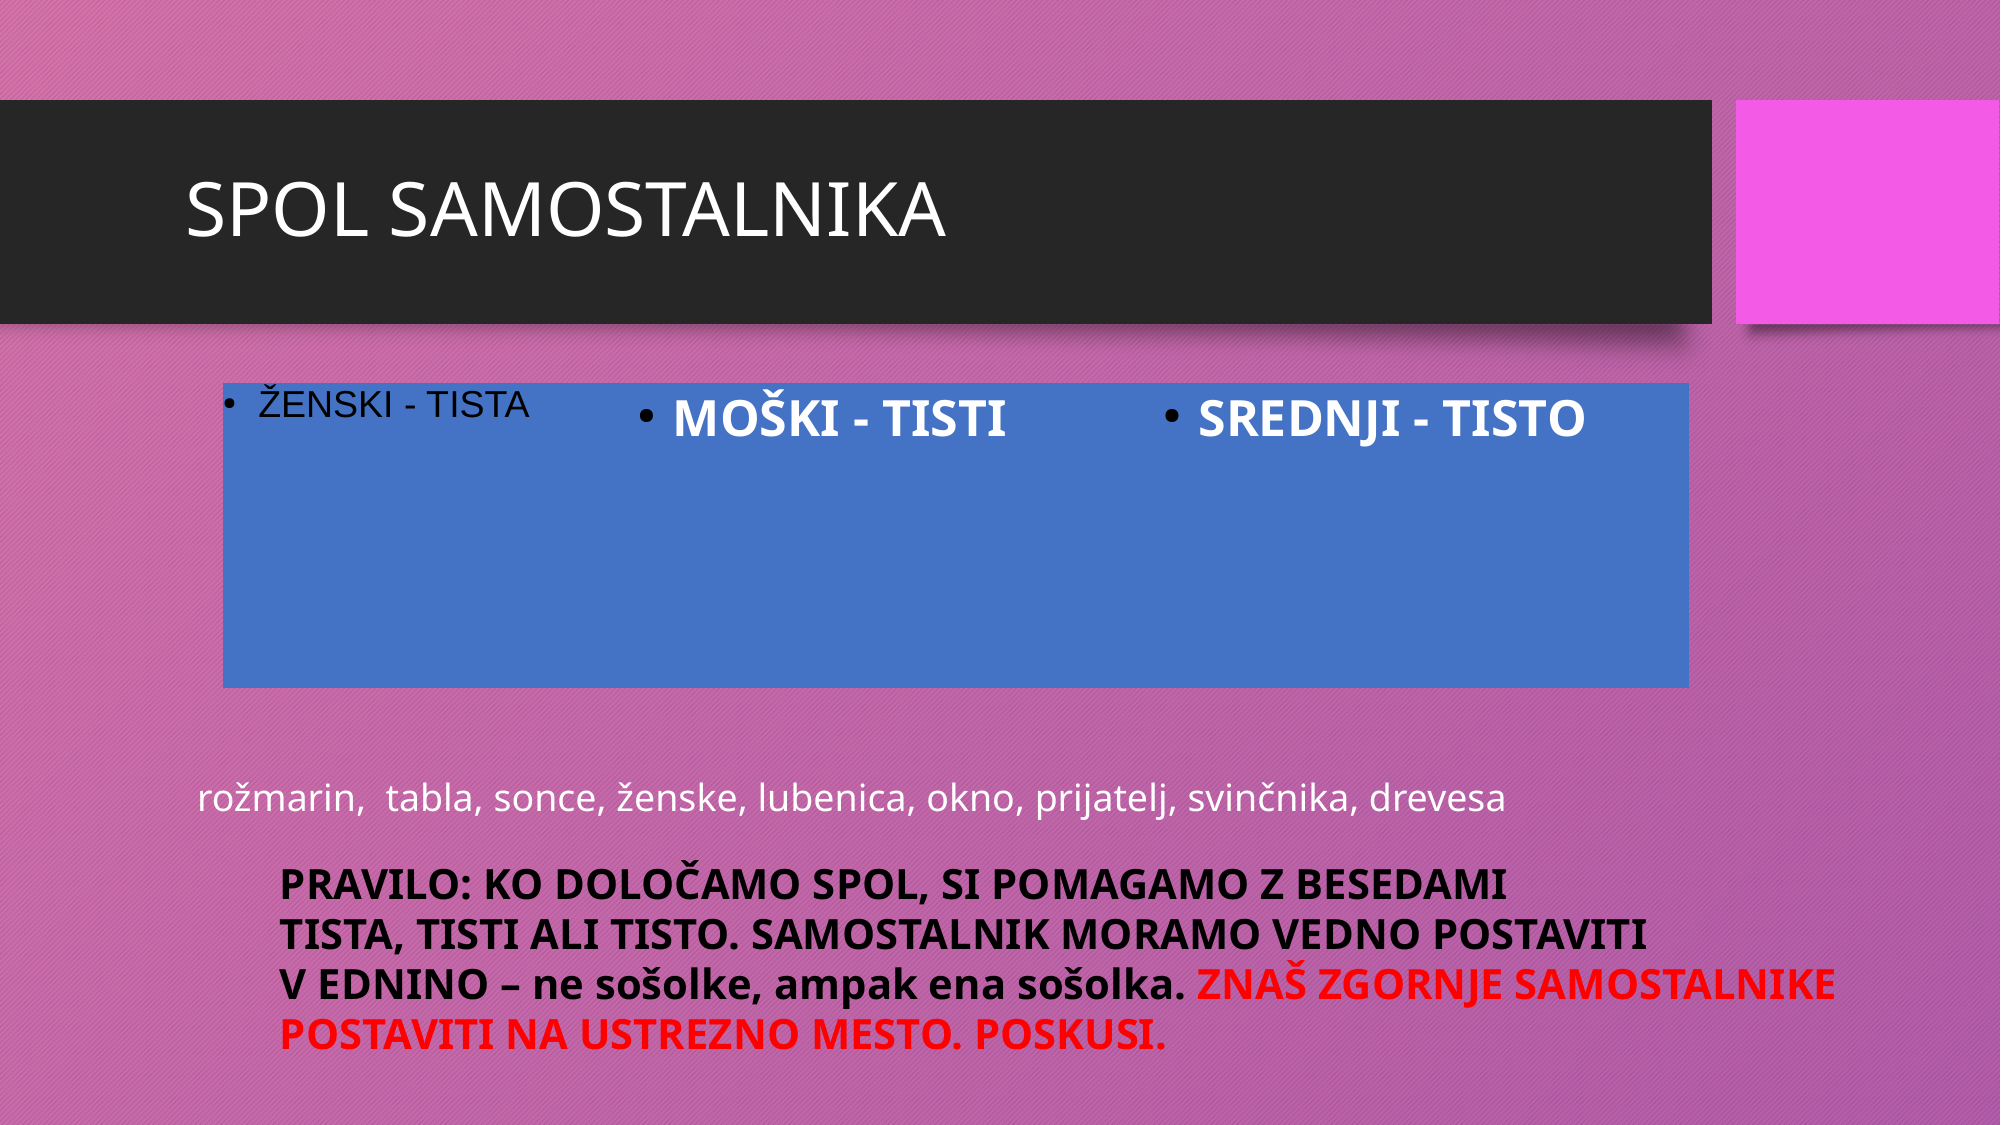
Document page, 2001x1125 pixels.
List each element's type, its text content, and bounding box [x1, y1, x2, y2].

table_cell [223, 511, 637, 570]
table_header ŽENSKI - TISTA [223, 383, 637, 452]
table_cell [1163, 452, 1689, 511]
table_cell [1163, 570, 1689, 629]
table_cell [223, 629, 637, 688]
table_cell [223, 570, 637, 629]
text_box rožmarin, tabla, sonce, ženske, lubenica, okno, prijatelj, svinčnika, drevesa [182, 766, 1537, 828]
table_cell [637, 511, 1163, 570]
table_cell [1163, 629, 1689, 688]
table_cell [637, 452, 1163, 511]
table_cell [637, 629, 1163, 688]
table_header MOŠKI - TISTI [637, 383, 1163, 452]
title SPOL SAMOSTALNIKA [111, 123, 1689, 301]
table_header SREDNJI - TISTO [1163, 383, 1689, 452]
table_cell [1163, 511, 1689, 570]
table_cell [223, 452, 637, 511]
text_box PRAVILO: KO DOLOČAMO SPOL, SI POMAGAMO Z BESEDAMI TISTA, TISTI ALI TISTO. SAMOSTALNIK MORAMO VEDNO POSTAVITI V EDNINO – ne sošolke, ampak ena sošolka. ZNAŠ ZGORNJE SAMOSTALNIKE POSTAVITI NA USTREZNO MESTO. POSKUSI. [265, 849, 1750, 1068]
table_cell [637, 570, 1163, 629]
